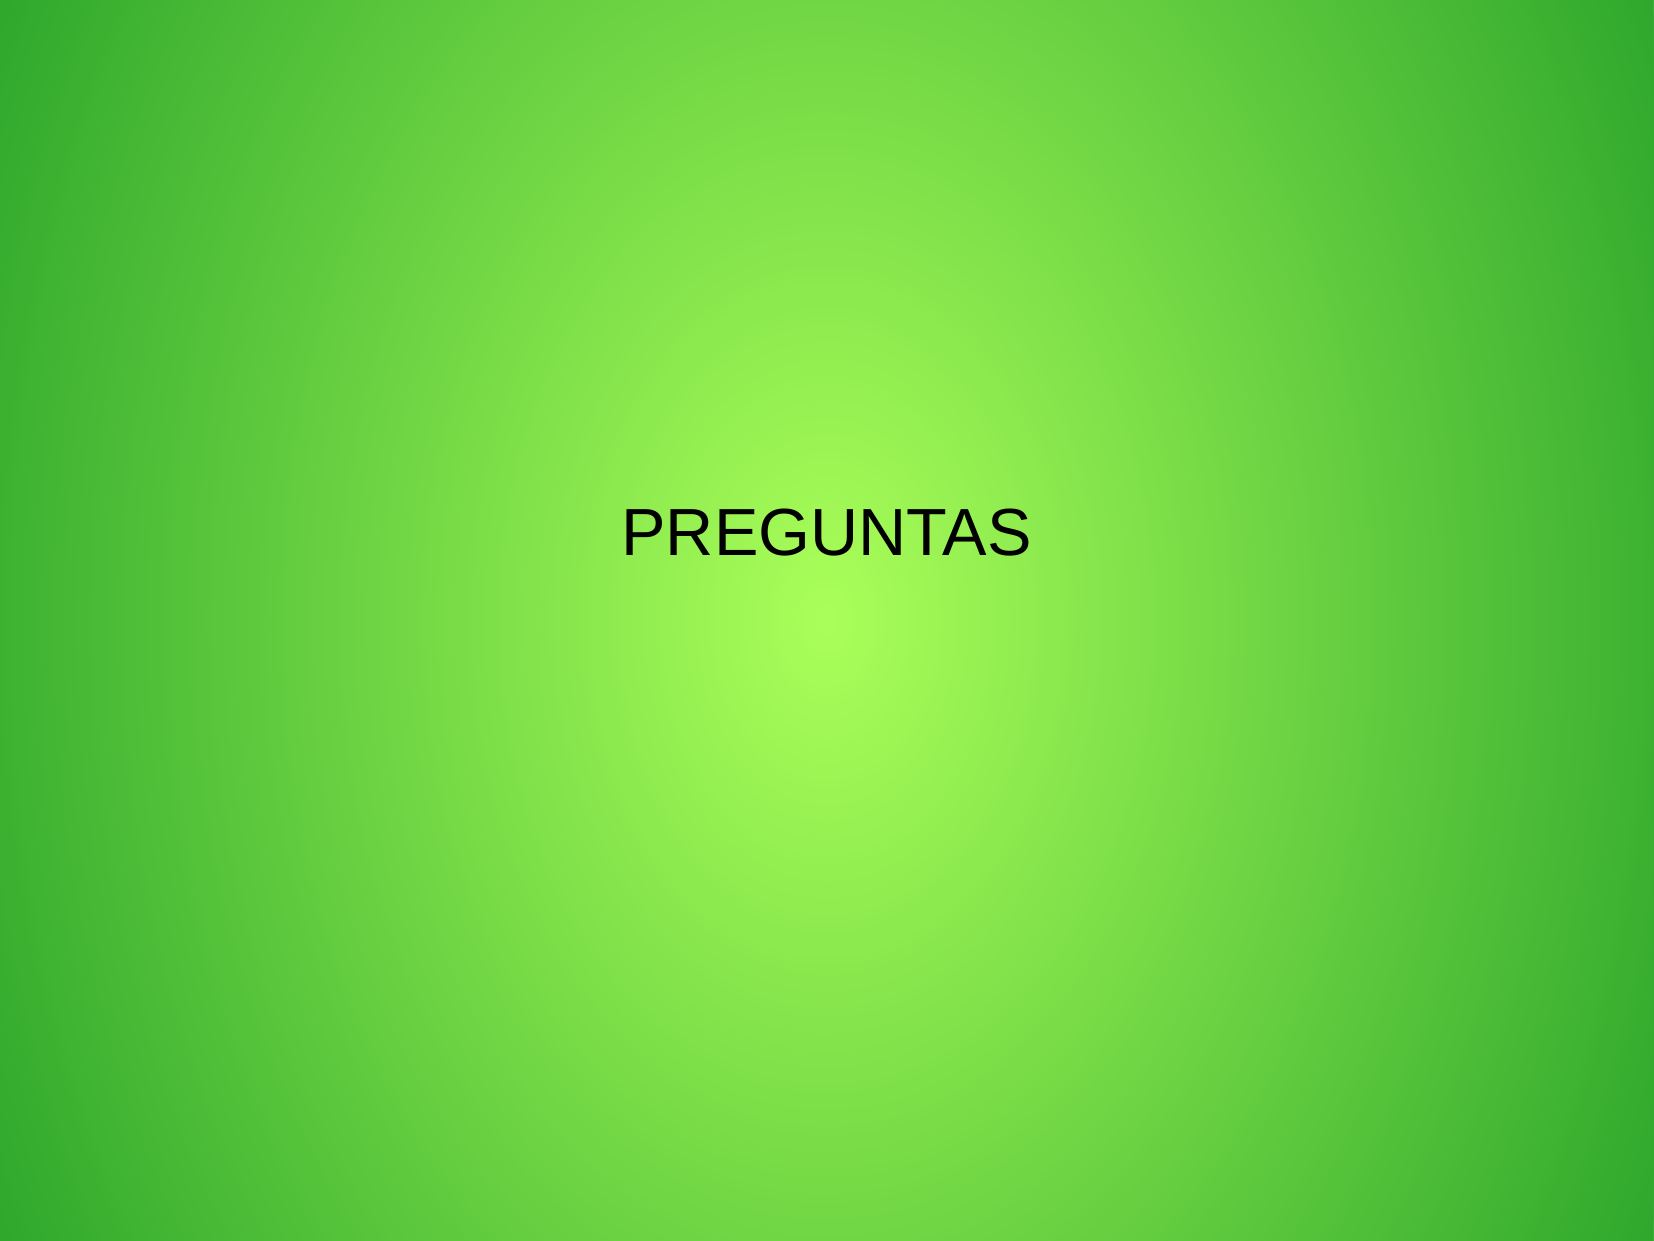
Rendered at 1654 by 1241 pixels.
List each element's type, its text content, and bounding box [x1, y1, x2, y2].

subtitle PREGUNTAS [82, 47, 1571, 1019]
